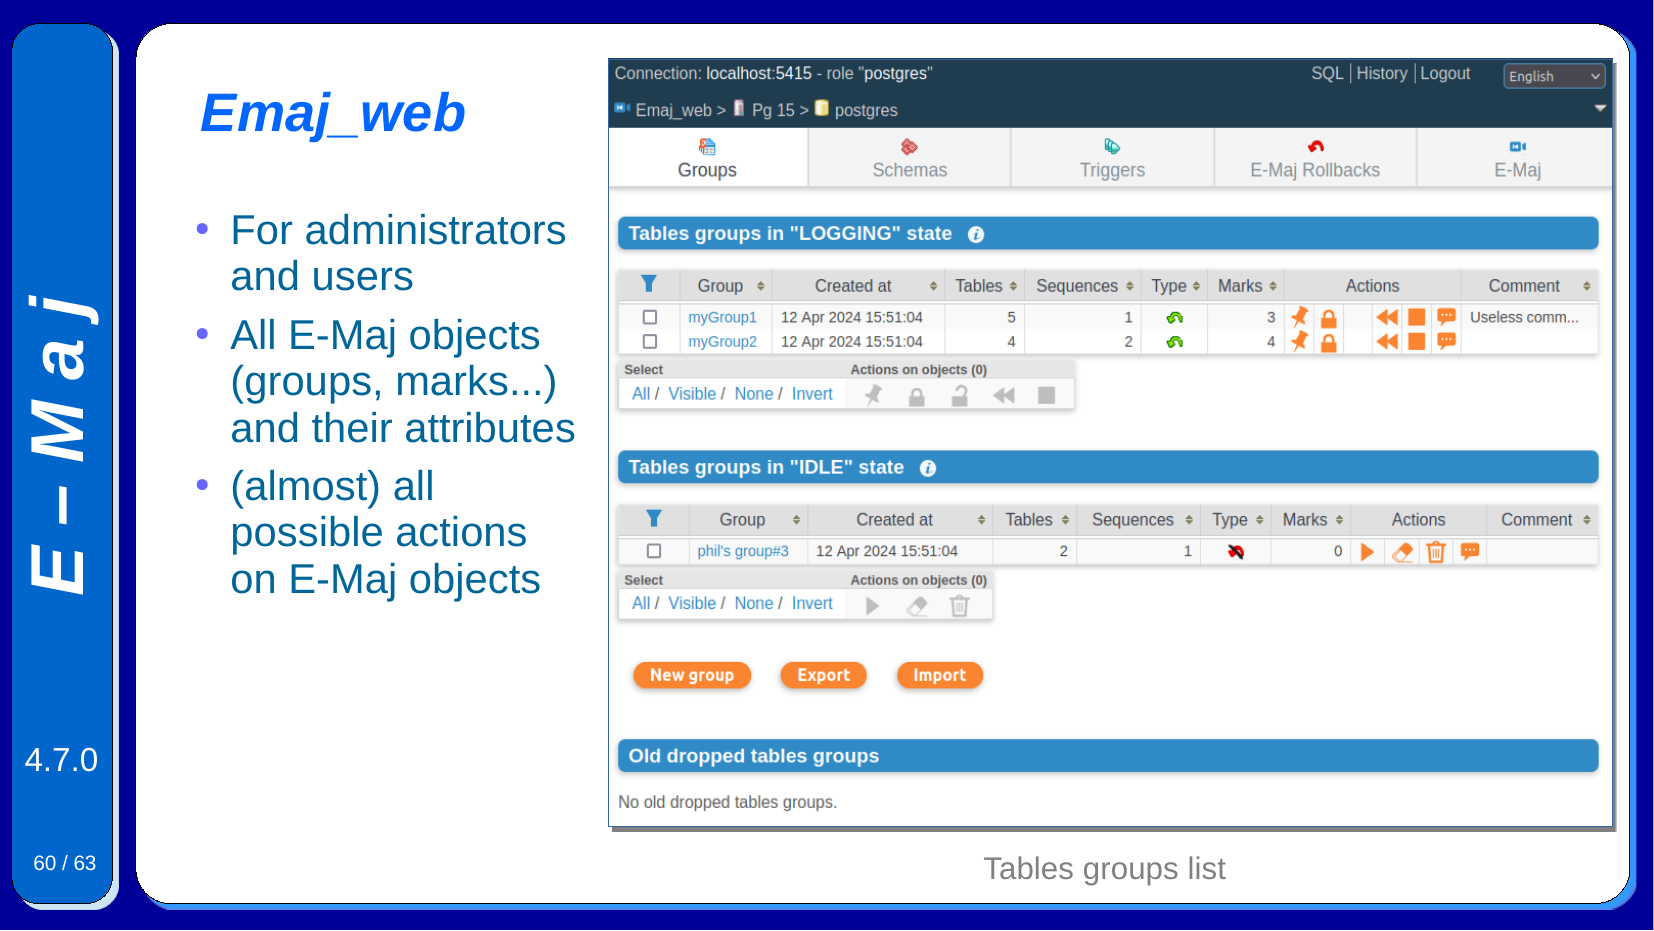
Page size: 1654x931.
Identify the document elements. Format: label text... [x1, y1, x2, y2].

list For administrators and users All E-Maj objects (groups, marks...) and their attributes (almost) all possible actions on E-Maj objects [177, 206, 579, 697]
picture [608, 58, 1613, 827]
text_box Tables groups list [968, 844, 1247, 895]
title Emaj_web [200, 34, 1575, 191]
